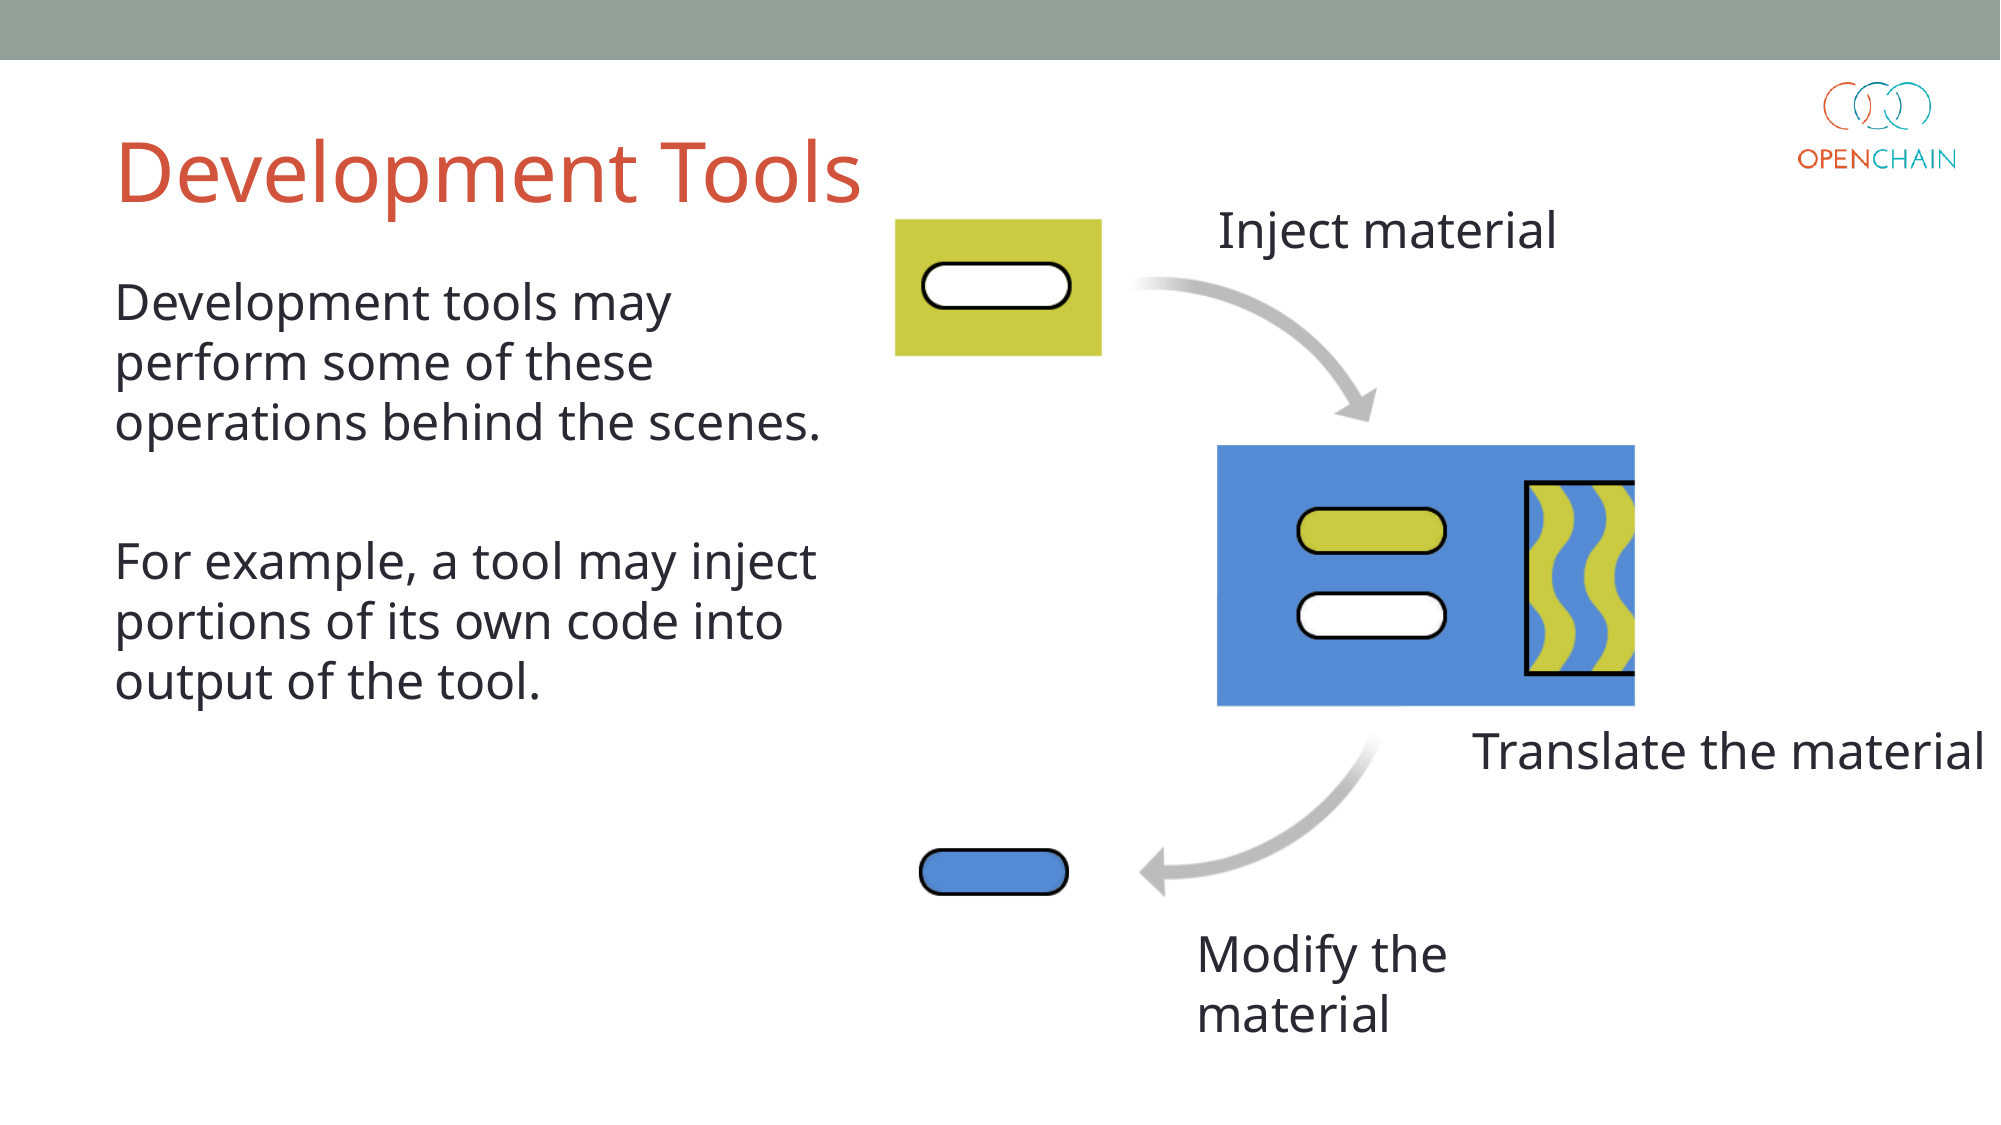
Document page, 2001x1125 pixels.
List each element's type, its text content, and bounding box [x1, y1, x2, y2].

picture [1798, 82, 1955, 169]
text_box Inject material [1203, 191, 1602, 267]
text_box Translate the material [1457, 711, 2000, 788]
text_box Modify the material [1181, 914, 1664, 991]
picture [795, 181, 1806, 953]
title Development Tools [99, 87, 1900, 250]
list Development tools may perform some of these operations behind the scenes. For example, a tool may inject portions of its own code into output of the tool. [99, 262, 845, 1063]
